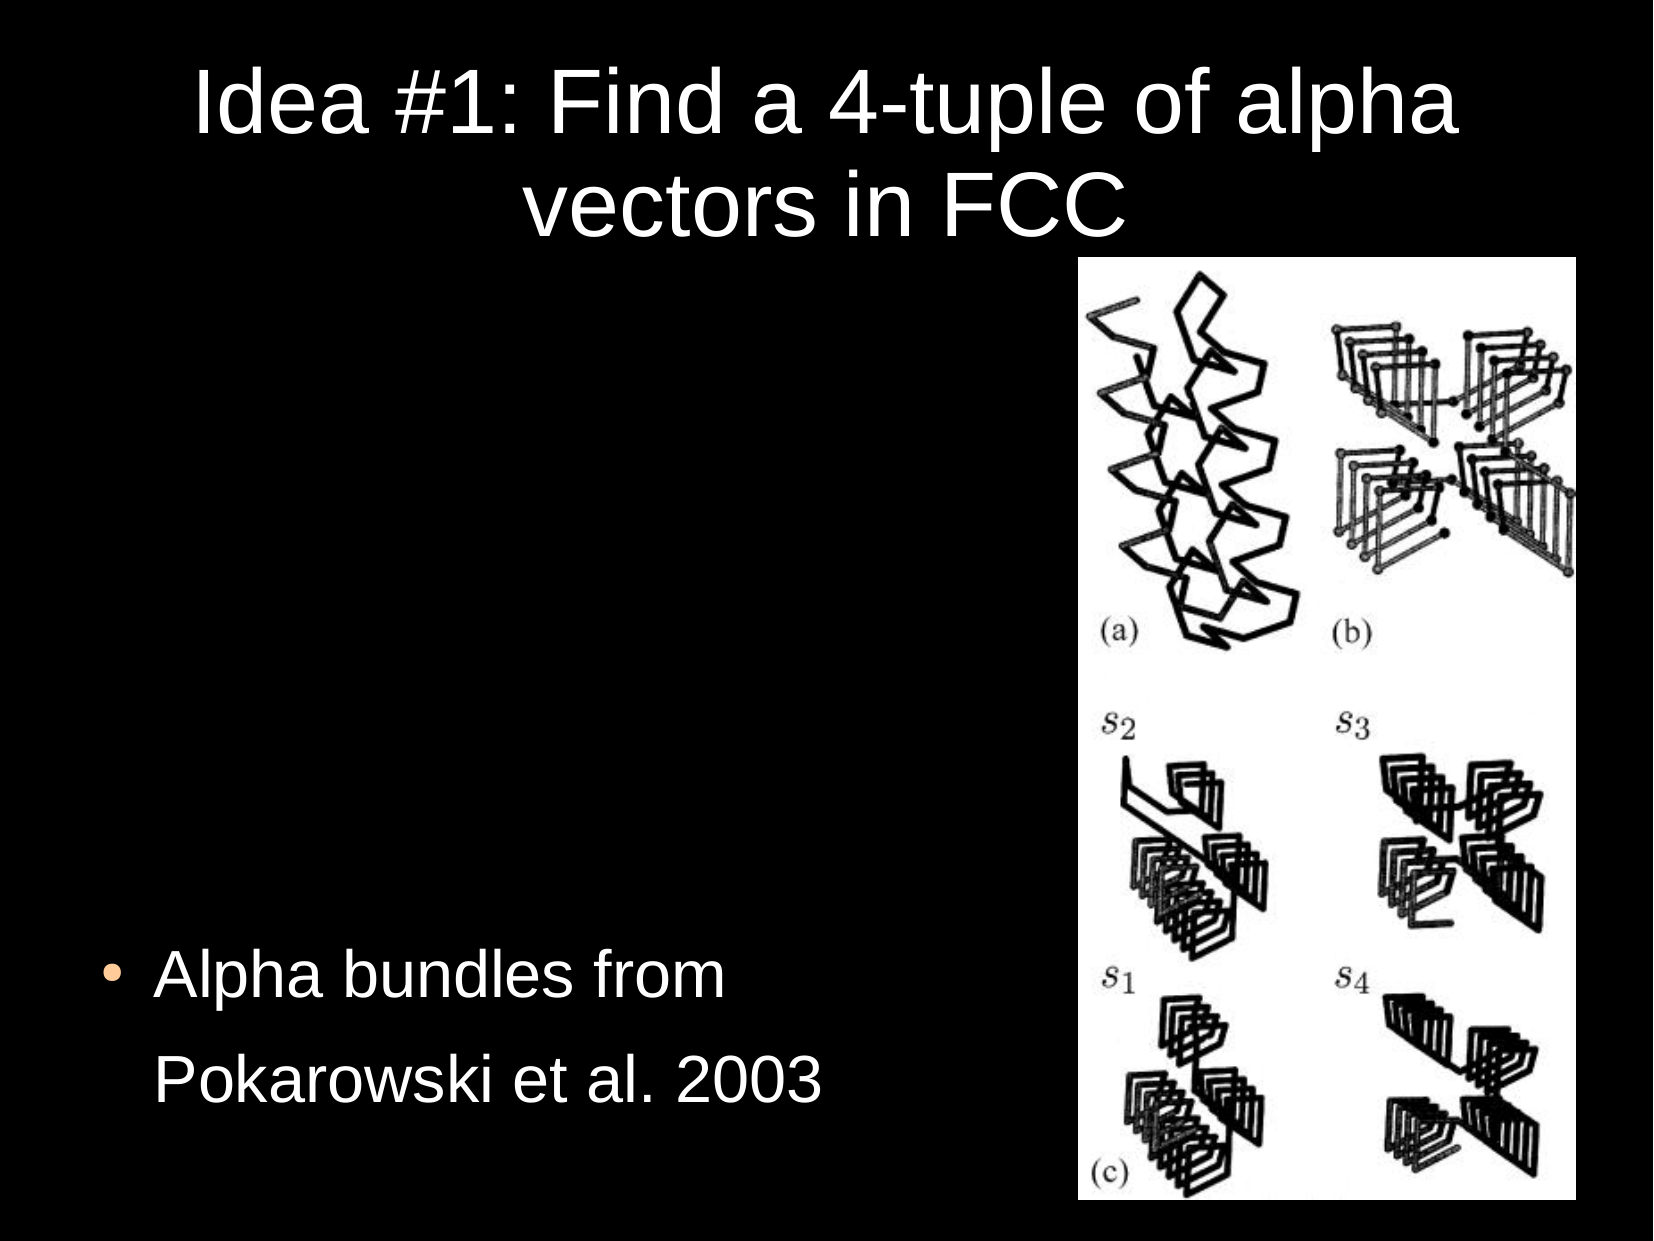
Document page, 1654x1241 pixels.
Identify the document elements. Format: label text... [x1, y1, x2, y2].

list Alpha bundles from Pokarowski et al. 2003 [82, 937, 1078, 1117]
title Idea #1: Find a 4-tuple of alpha vectors in FCC [82, 50, 1571, 256]
picture [1078, 257, 1576, 1201]
